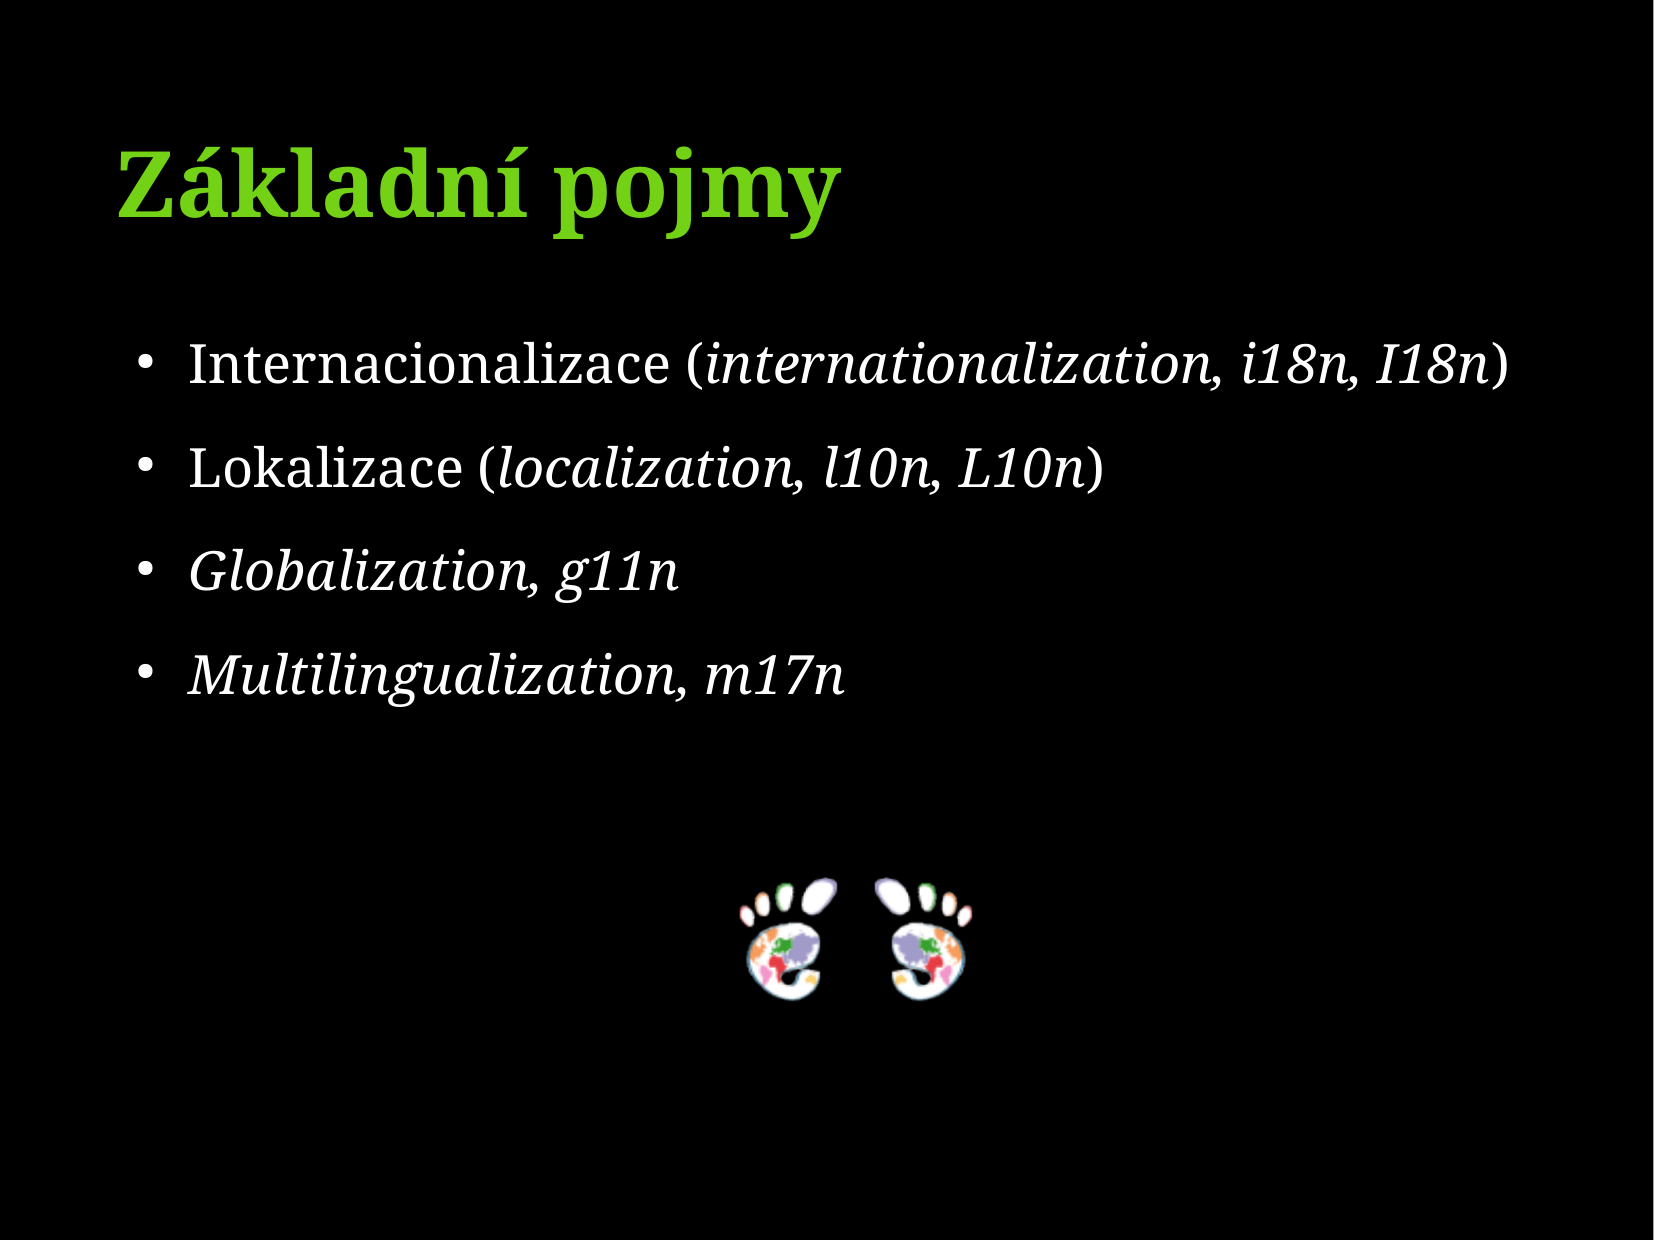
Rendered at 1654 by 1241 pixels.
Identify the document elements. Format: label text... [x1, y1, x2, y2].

picture [738, 877, 840, 1004]
picture [873, 877, 975, 1004]
list Internacionalizace (internationalization, i18n, I18n) Lokalizace (localization, l10n, L10n) Globalization, g11n Multilingualization, m17n [118, 325, 1536, 1145]
title Základní pojmy [115, 78, 1539, 287]
